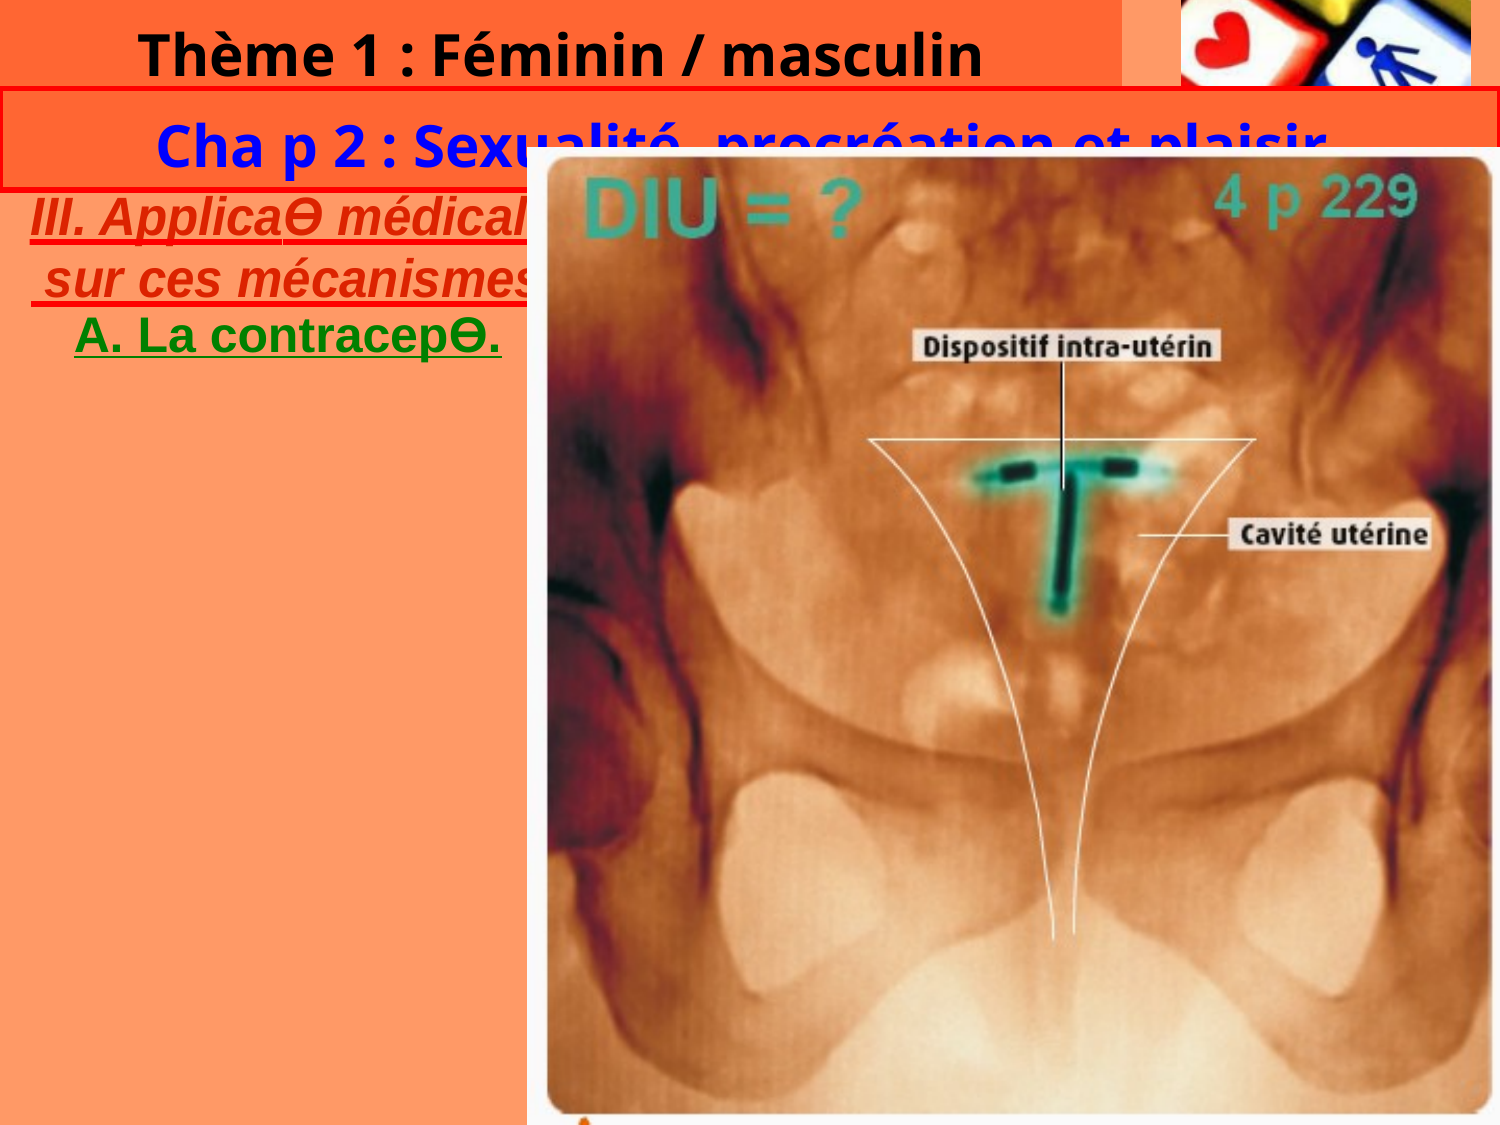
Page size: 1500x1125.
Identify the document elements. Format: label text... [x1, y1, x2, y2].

text_box Cha p 2 : Sexualité, procréation et plaisir. [0, 88, 1500, 191]
text_box Thème 1 : Féminin / masculin [0, 0, 1122, 88]
chart [29, 185, 527, 343]
picture [1181, 0, 1471, 88]
picture [527, 147, 1500, 1125]
text_box A. La contracepƟ. [59, 295, 621, 371]
